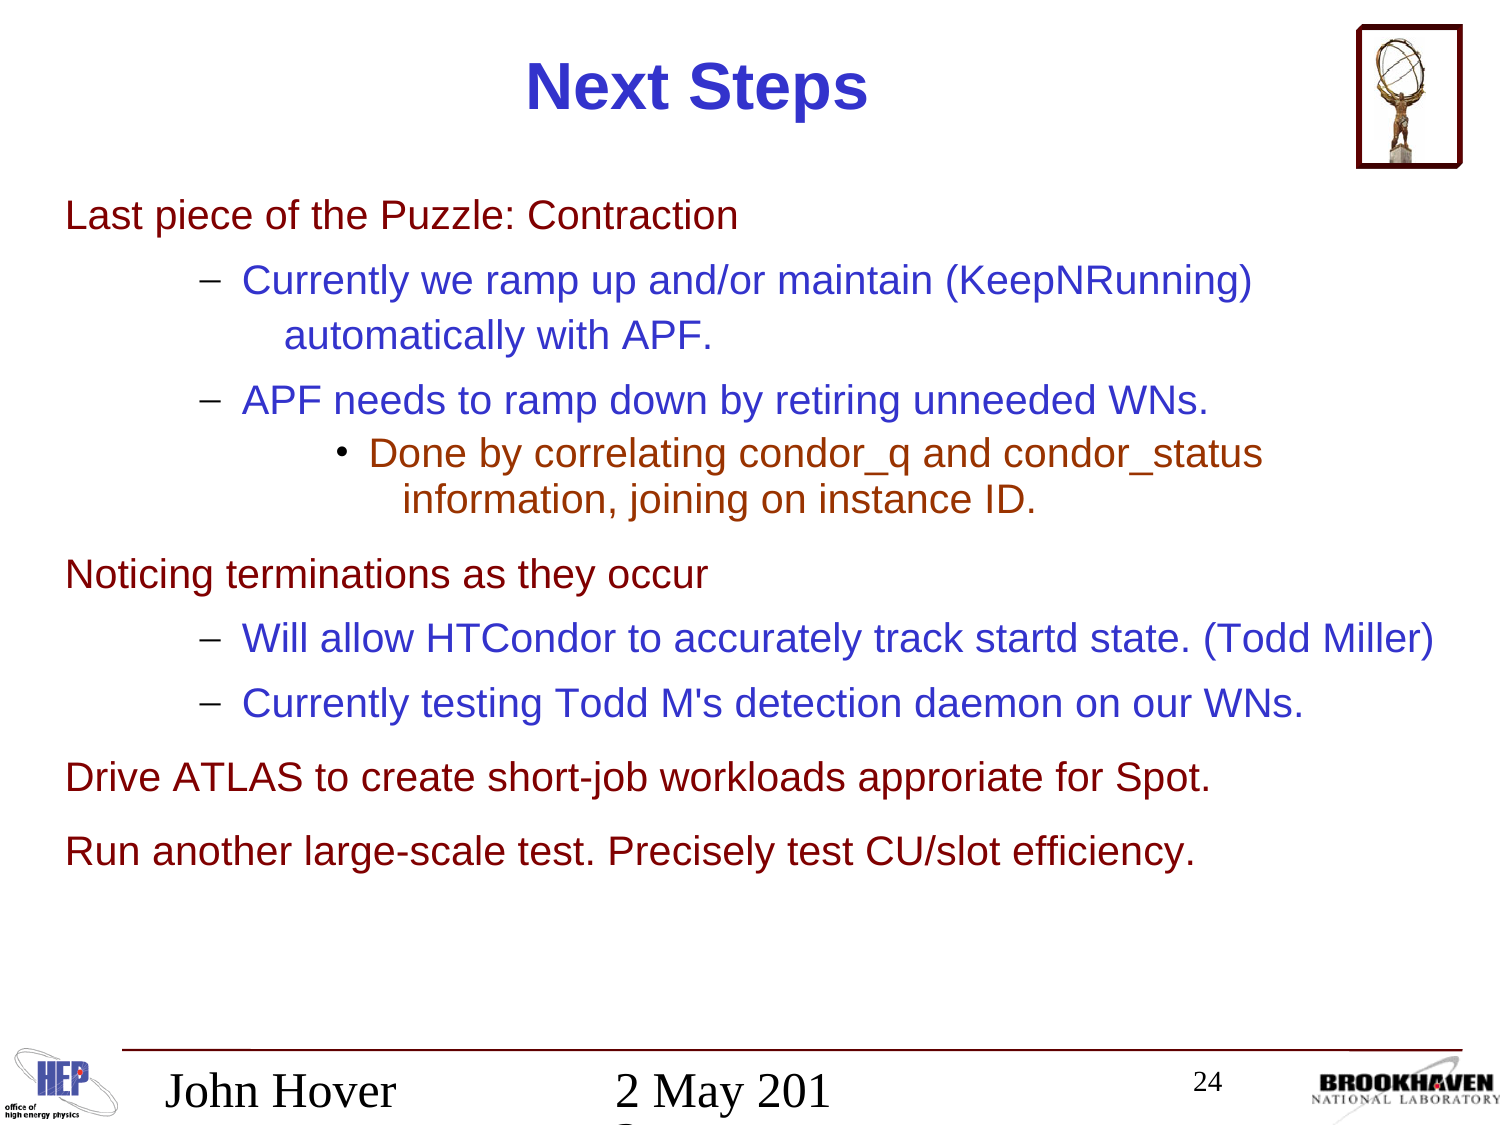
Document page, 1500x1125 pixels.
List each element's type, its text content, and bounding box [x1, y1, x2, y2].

picture [0, 1043, 122, 1125]
list Last piece of the Puzzle: Contraction Currently we ramp up and/or maintain (KeepNRunning) automatically with APF. APF needs to ramp down by retiring unneeded WNs. Done by correlating condor_q and condor_status information, joining on instance ID. Noticing terminations as they occur Will allow HTCondor to accurately track startd state. (Todd Miller) Currently testing Todd M's detection daemon on our WNs. Drive ATLAS to create short-job workloads approriate for Spot. Run another large-scale test. Precisely test CU/slot efficiency. [49, 174, 1458, 1006]
picture [1374, 37, 1426, 163]
title Next Steps [50, 24, 1346, 158]
picture [1312, 1056, 1500, 1125]
